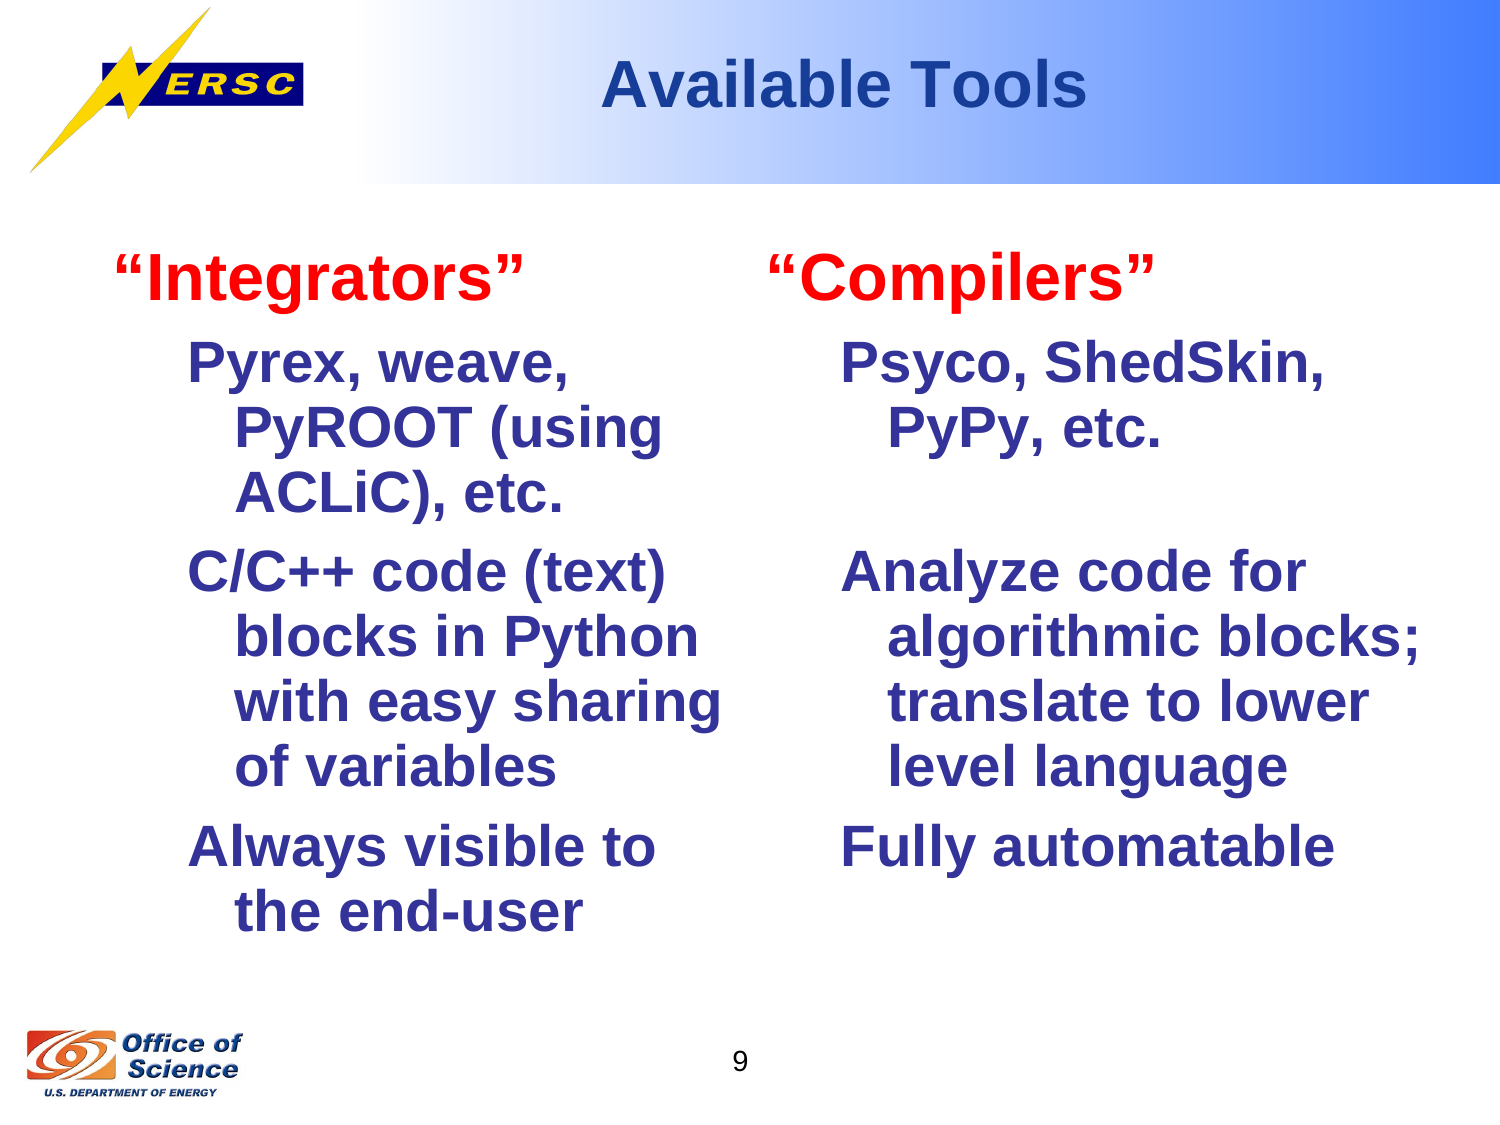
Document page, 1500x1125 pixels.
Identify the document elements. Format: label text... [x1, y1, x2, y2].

list “Compilers” Psyco, ShedSkin, PyPy, etc. Analyze code for algorithmic blocks; translate to lower level language Fully automatable [765, 240, 1442, 1001]
list “Integrators” Pyrex, weave, PyROOT (using ACLiC), etc. C/C++ code (text) blocks in Python with easy sharing of variables Always visible to the end-user [112, 240, 735, 1001]
title Available Tools [364, 13, 1326, 156]
picture [0, 0, 352, 182]
picture [22, 1026, 246, 1100]
